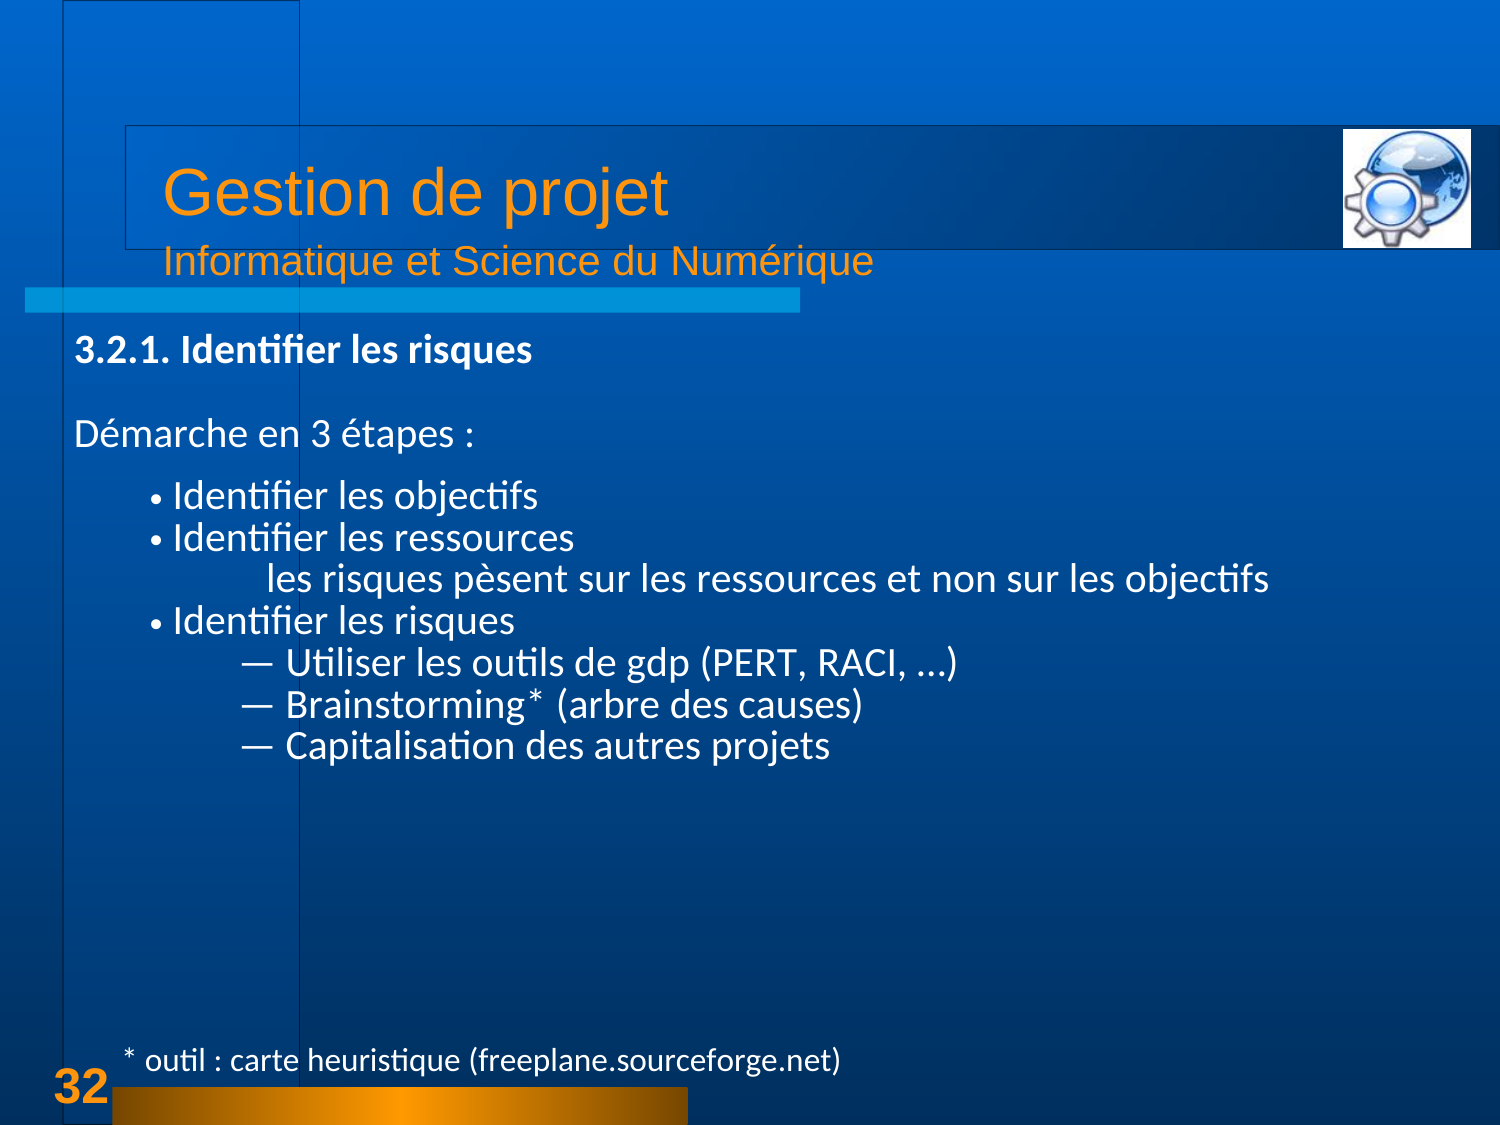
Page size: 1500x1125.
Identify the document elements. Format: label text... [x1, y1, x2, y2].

picture [1343, 129, 1471, 248]
text_box 3.2.1. Identifier les risques Démarche en 3 étapes : Identifier les objectifs Identifier les ressources les risques pèsent sur les ressources et non sur les objectifs Identifier les risques — Utiliser les outils de gdp (PERT, RACI, …) — Brainstorming* (arbre des causes) — Capitalisation des autres projets [59, 324, 1477, 978]
text_box * outil : carte heuristique (freeplane.sourceforge.net) [106, 1039, 1347, 1095]
